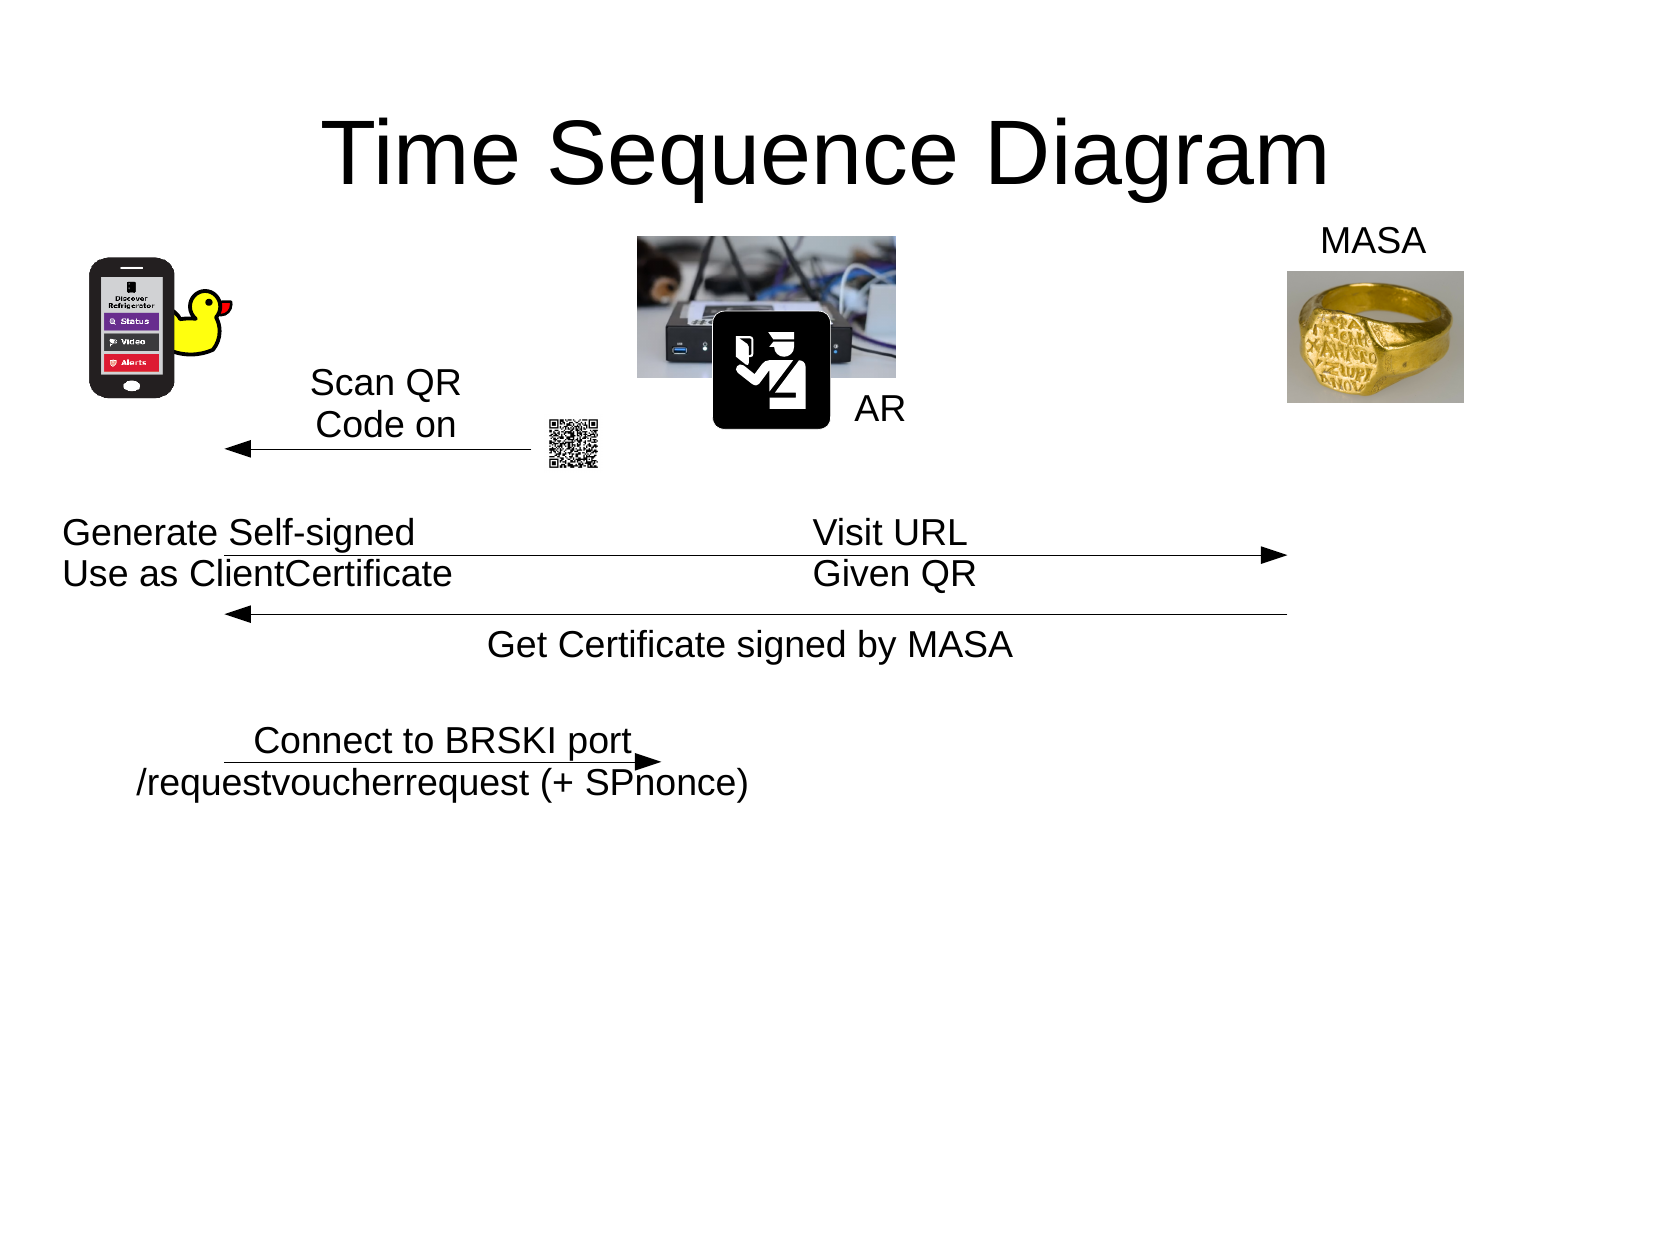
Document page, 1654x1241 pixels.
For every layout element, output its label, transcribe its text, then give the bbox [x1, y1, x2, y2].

text_box MASA [1305, 212, 1441, 270]
picture [85, 253, 237, 402]
picture [544, 414, 603, 473]
text_box Scan QR Code on [295, 354, 477, 454]
picture [637, 236, 896, 434]
picture [1287, 271, 1464, 403]
text_box Get Certificate signed by MASA [472, 616, 1028, 674]
text_box AR [839, 380, 922, 438]
title Time Sequence Diagram [82, 49, 1571, 257]
text_box Visit URL Given QR [797, 503, 993, 603]
text_box Generate Self-signed Use as ClientCertificate [47, 503, 468, 603]
